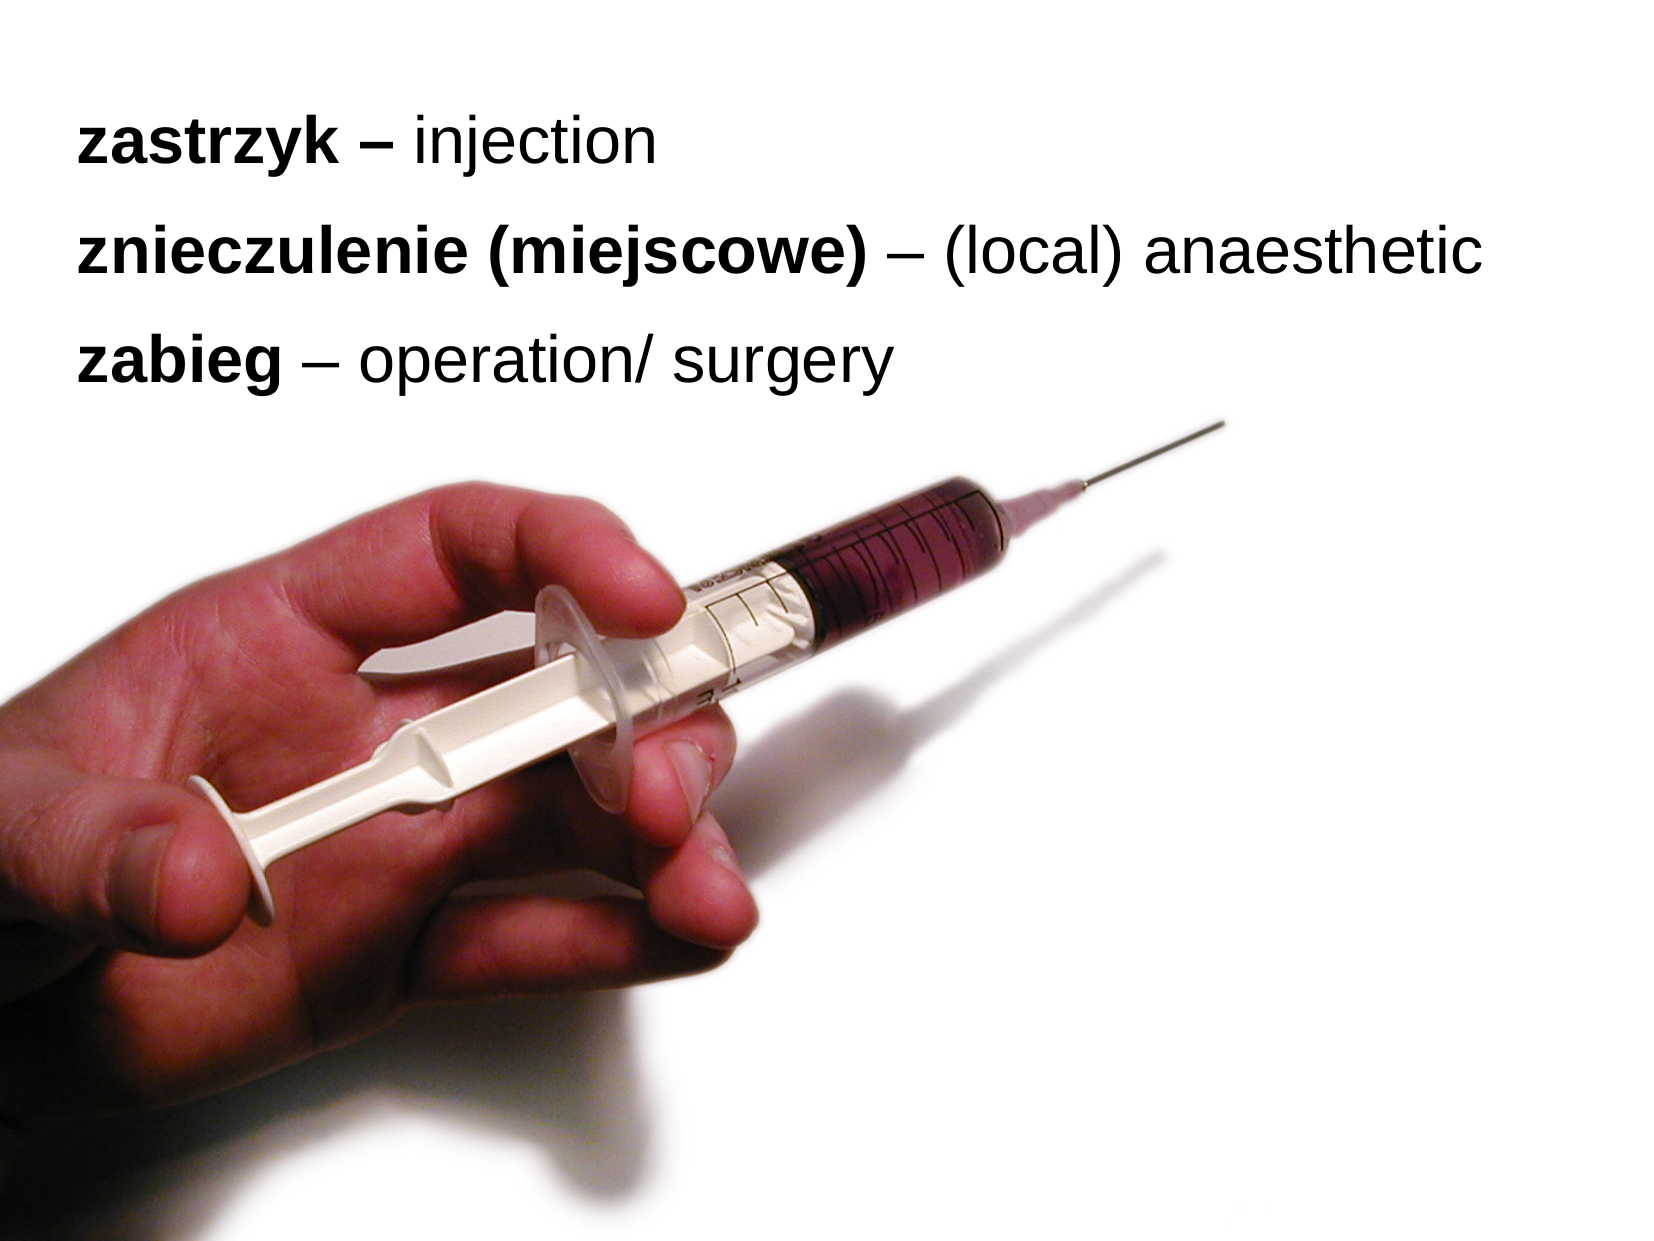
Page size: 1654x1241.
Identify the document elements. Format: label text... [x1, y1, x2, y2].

list zastrzyk – injection znieczulenie (miejscowe) – (local) anaesthetic zabieg – operation/ surgery [76, 96, 1565, 916]
picture [0, 413, 1266, 1241]
